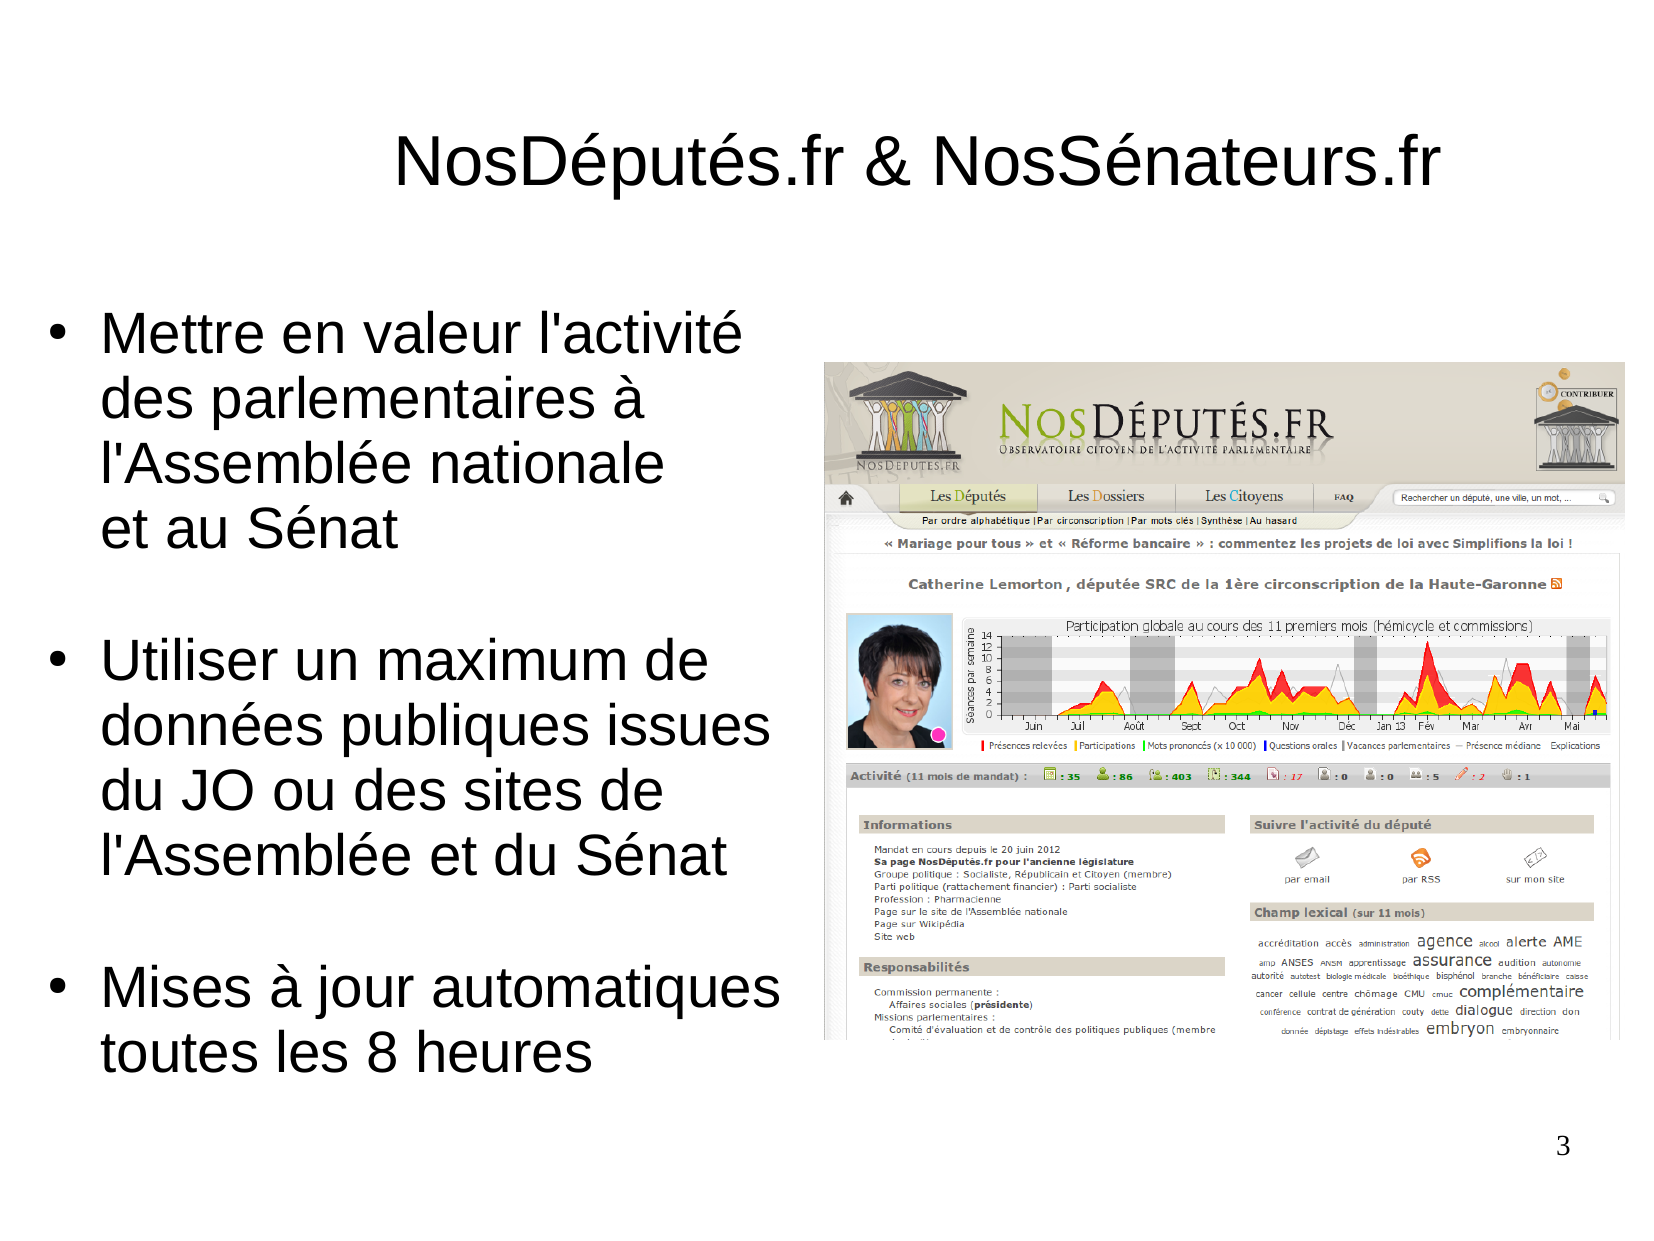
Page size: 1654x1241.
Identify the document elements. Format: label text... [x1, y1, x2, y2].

list Mettre en valeur l'activité des parlementaires à l'Assemblée nationale et au Sénat Utiliser un maximum de données publiques issues du JO ou des sites de l'Assemblée et du Sénat Mises à jour automatiques toutes les 8 heures [29, 301, 827, 1120]
picture [824, 362, 1625, 1040]
title NosDéputés.fr & NosSénateurs.fr [212, 64, 1625, 258]
